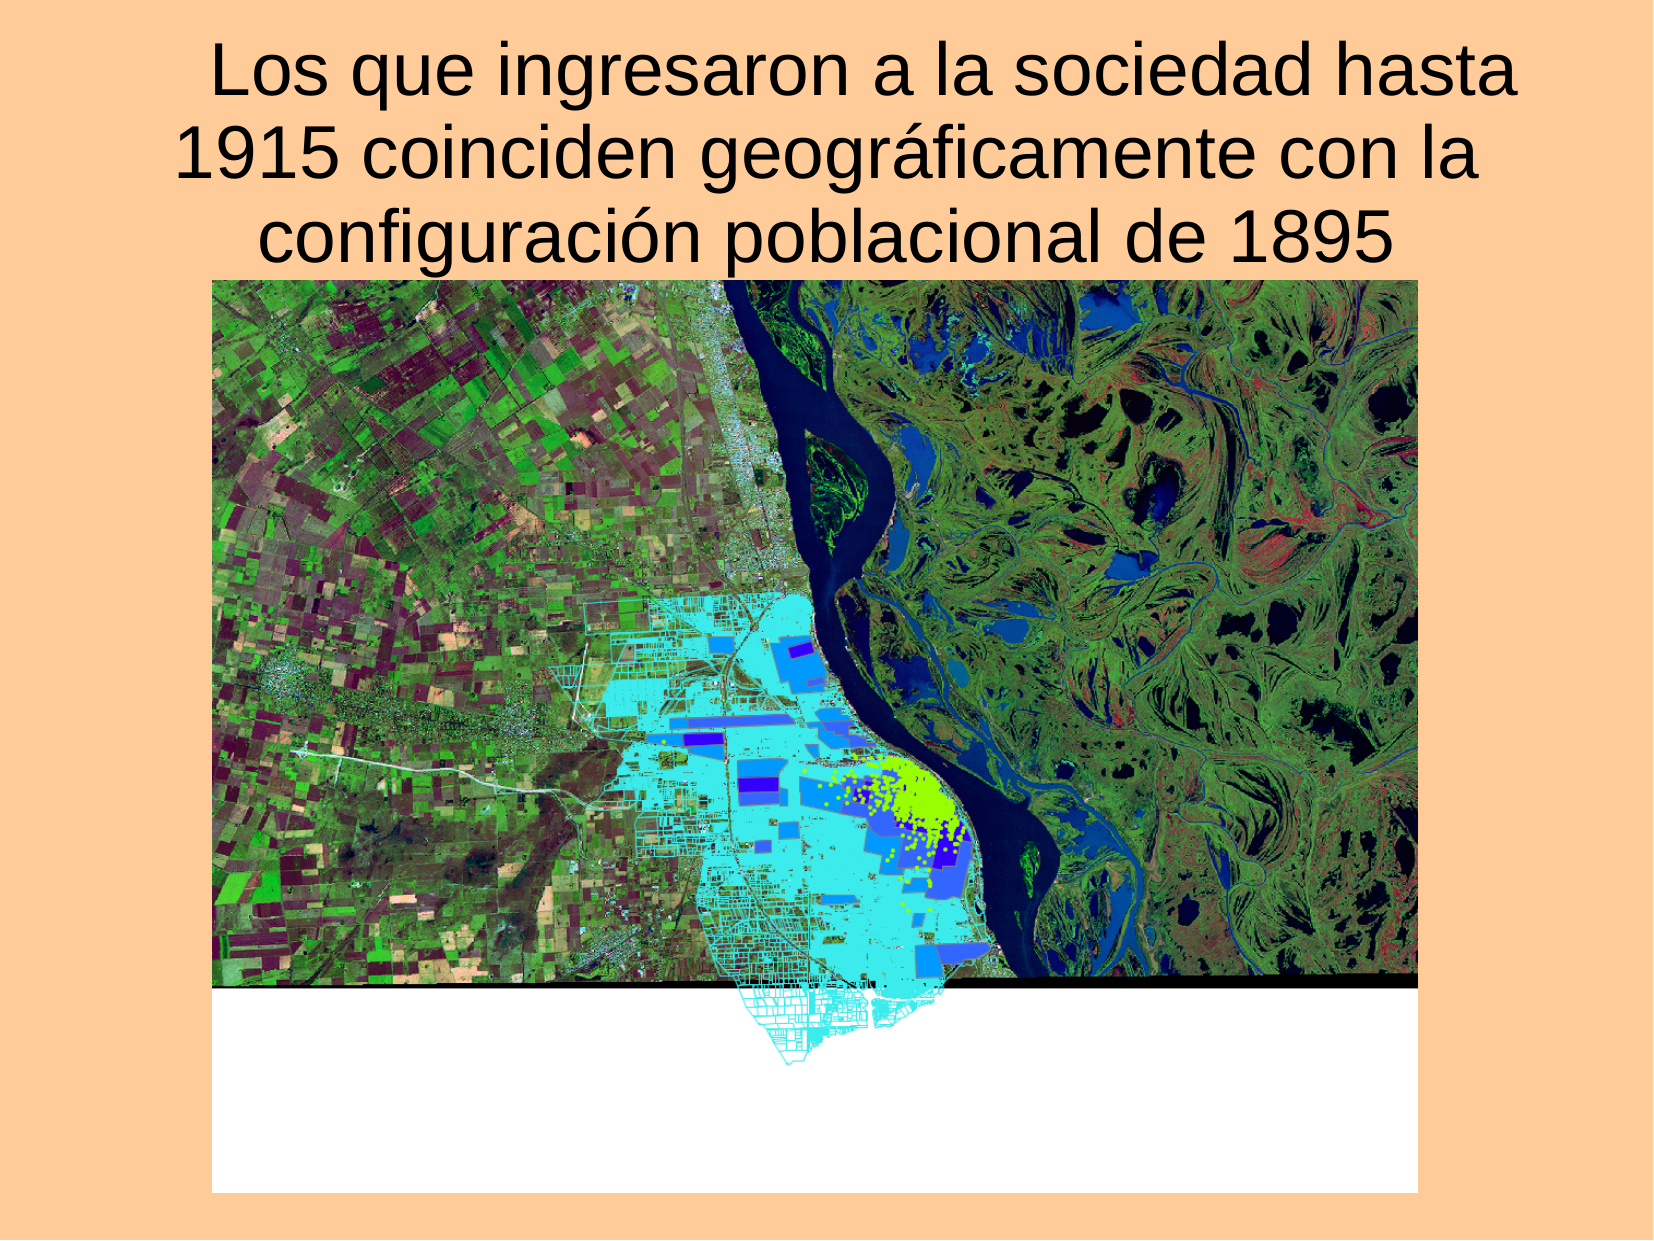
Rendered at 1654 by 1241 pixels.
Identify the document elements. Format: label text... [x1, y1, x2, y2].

picture [212, 280, 1418, 1193]
title Los que ingresaron a la sociedad hasta 1915 coinciden geográficamente con la configuración poblacional de 1895 [82, 26, 1571, 279]
